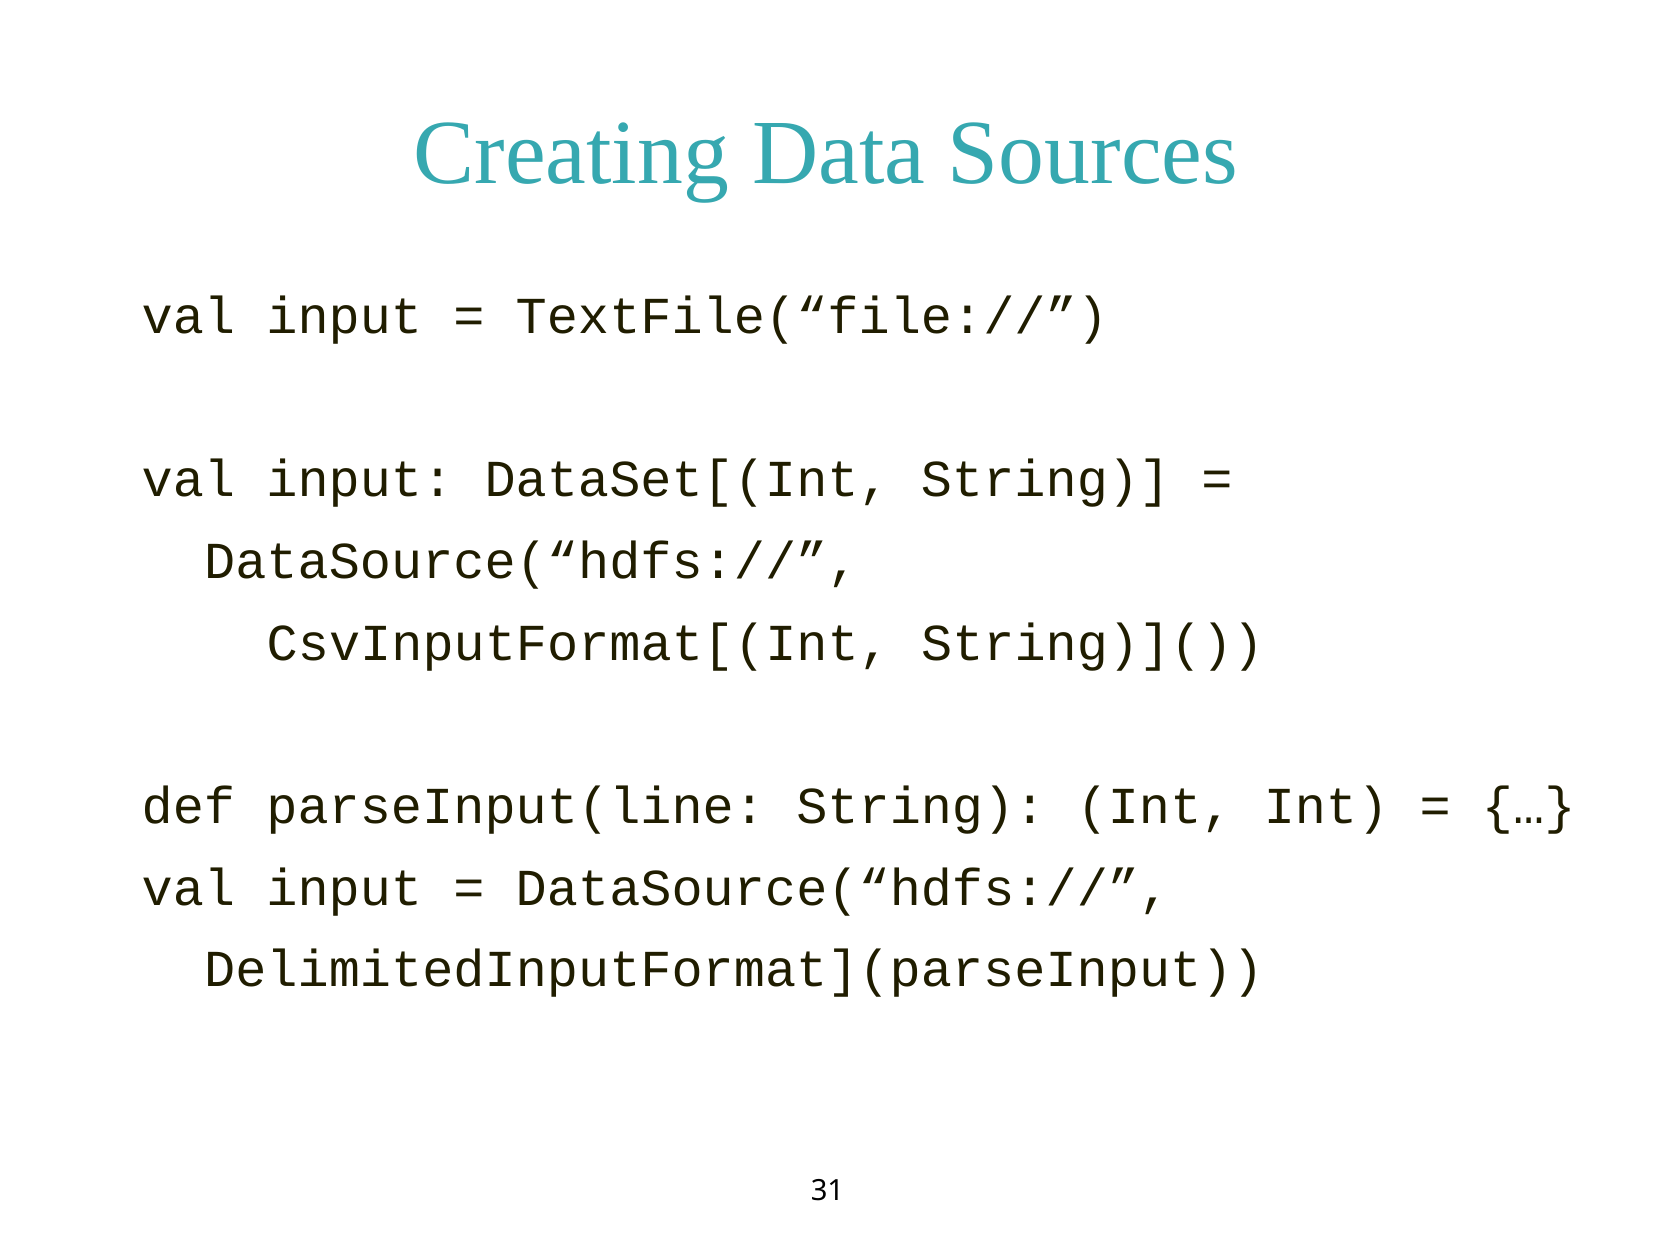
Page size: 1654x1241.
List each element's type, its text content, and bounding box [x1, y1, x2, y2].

title Creating Data Sources [82, 49, 1571, 257]
list val input = TextFile(“file://”) val input: DataSet[(Int, String)] = DataSource(“hdfs://”, CsvInputFormat[(Int, String)]()) def parseInput(line: String): (Int, Int) = {…} val input = DataSource(“hdfs://”, DelimitedInputFormat](parseInput)) [141, 290, 1654, 1010]
